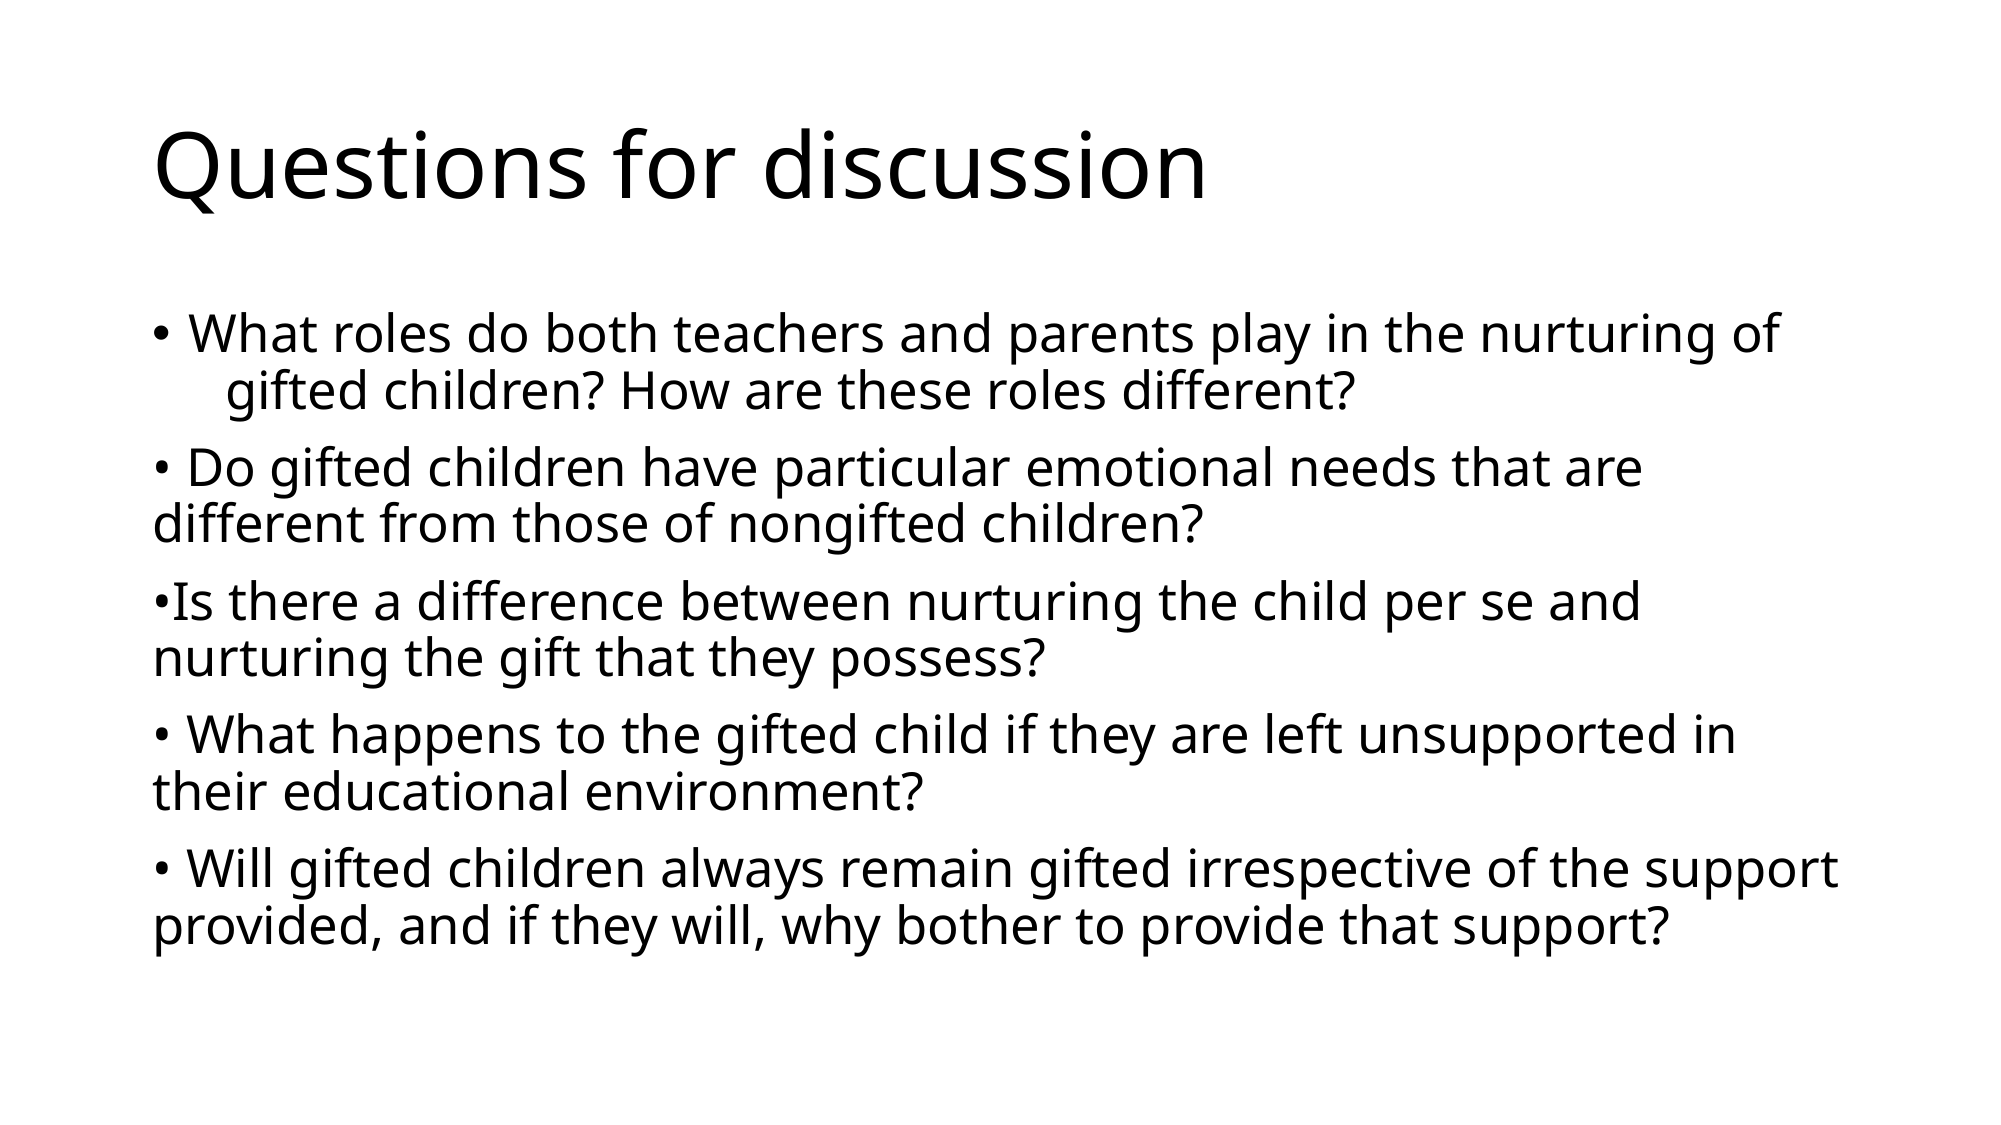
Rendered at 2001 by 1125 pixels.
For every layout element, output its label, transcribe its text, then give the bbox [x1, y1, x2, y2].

list What roles do both teachers and parents play in the nurturing of gifted children? How are these roles different? • Do gifted children have particular emotional needs that are different from those of nongifted children? •Is there a difference between nurturing the child per se and nurturing the gift that they possess? • What happens to the gifted child if they are left unsupported in their educational environment? • Will gifted children always remain gifted irrespective of the support provided, and if they will, why bother to provide that support? [137, 299, 1863, 1014]
title Questions for discussion [137, 59, 1863, 278]
